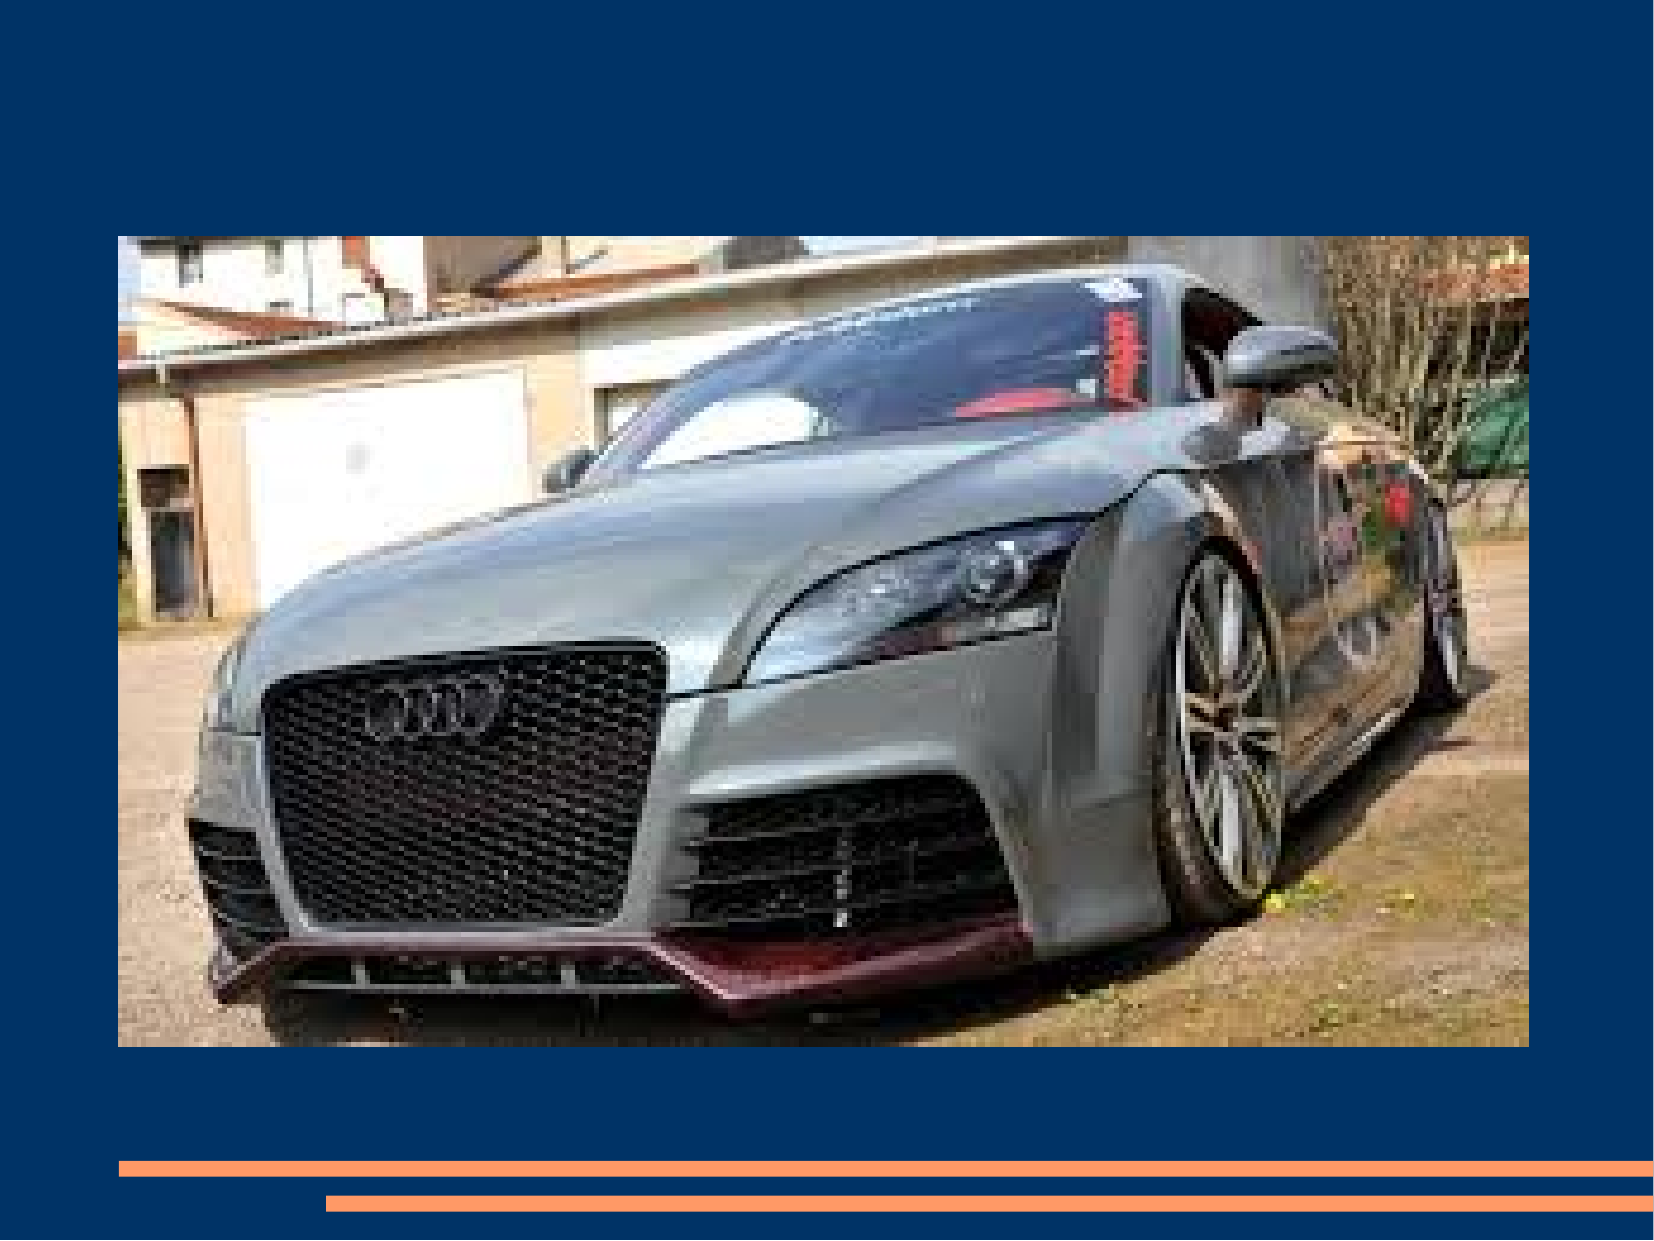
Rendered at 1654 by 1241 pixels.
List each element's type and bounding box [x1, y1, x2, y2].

picture [118, 236, 1529, 1047]
